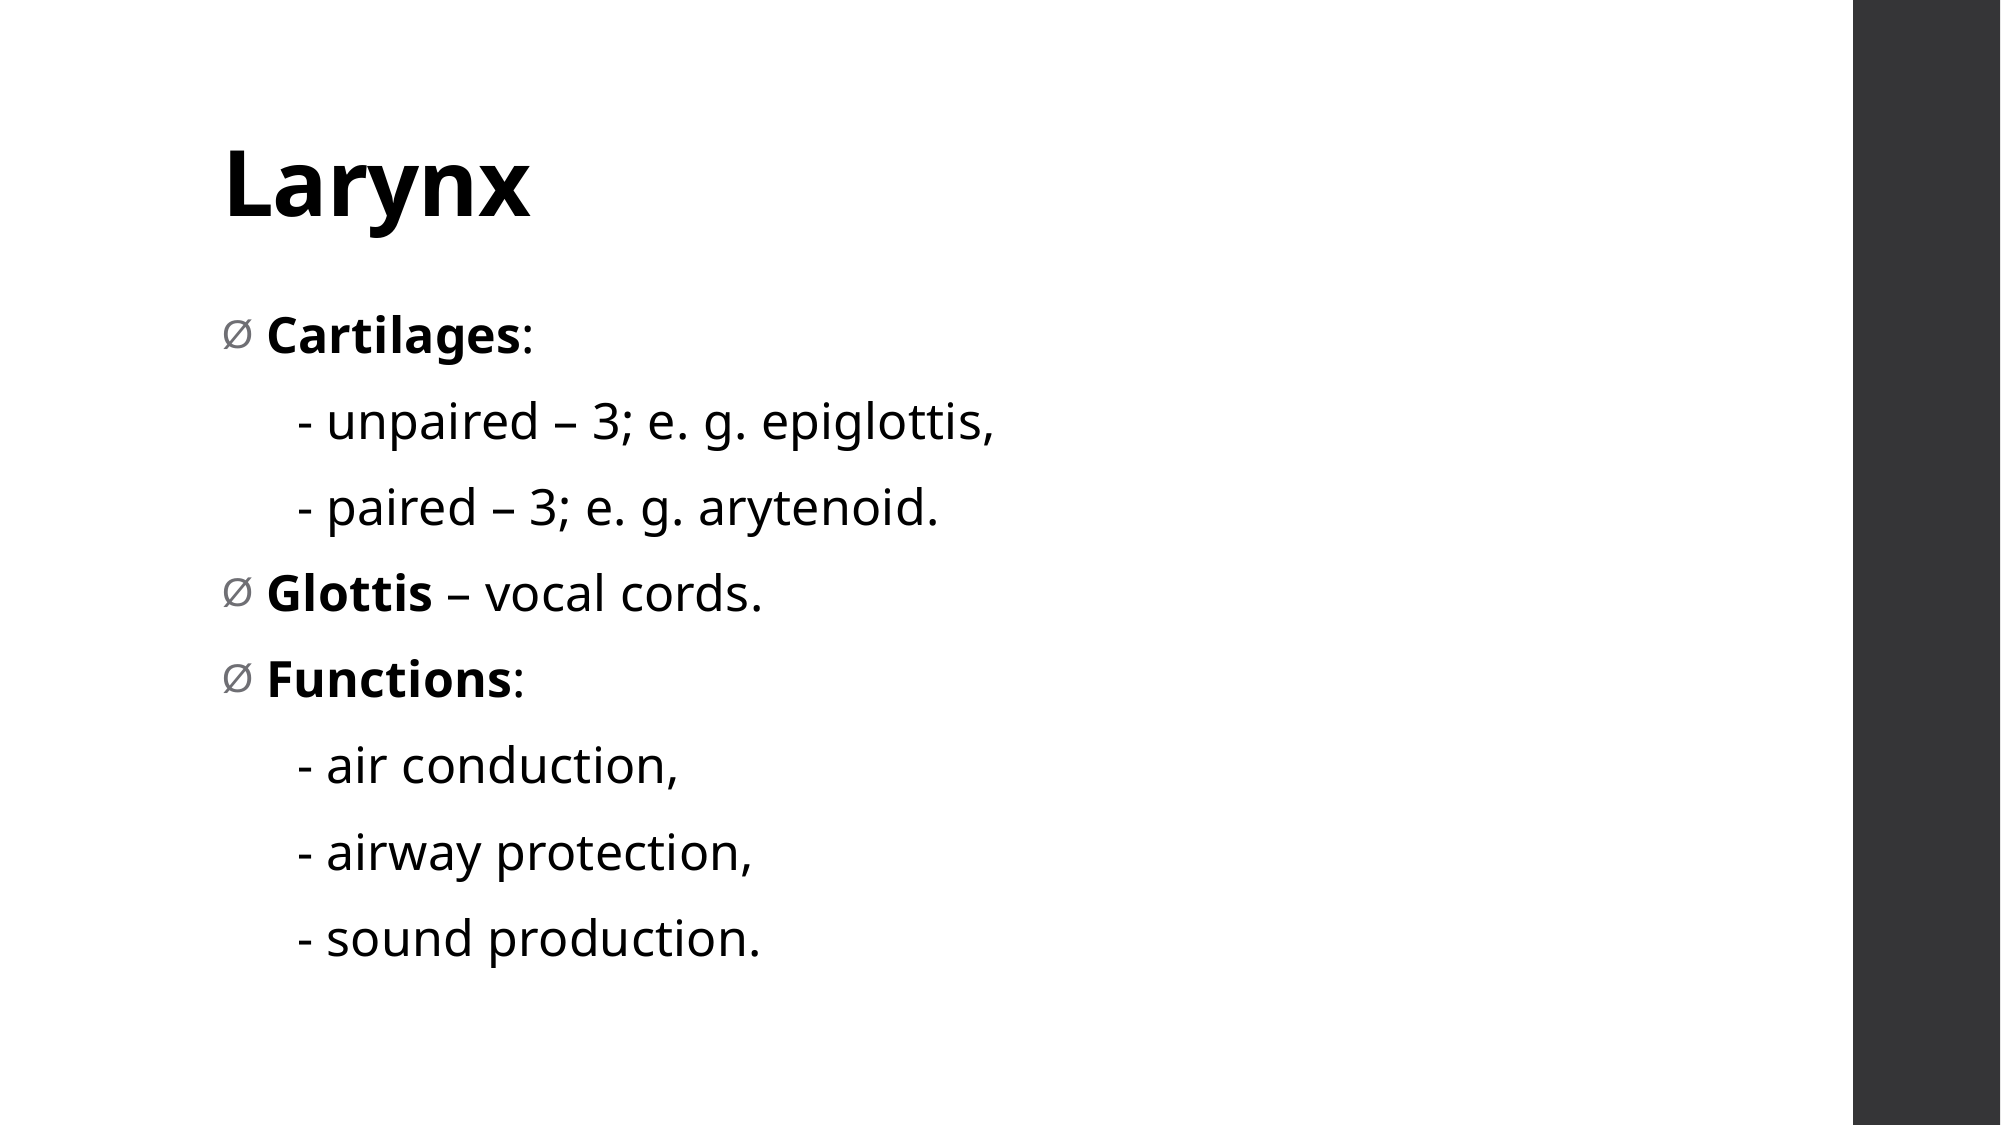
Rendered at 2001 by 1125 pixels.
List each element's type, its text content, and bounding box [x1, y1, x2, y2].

title Larynx [206, 60, 1797, 244]
list Cartilages: - unpaired – 3; e. g. epiglottis, - paired – 3; e. g. arytenoid. Glottis – vocal cords. Functions: - air conduction, - airway protection, - sound production. [206, 299, 1617, 1014]
